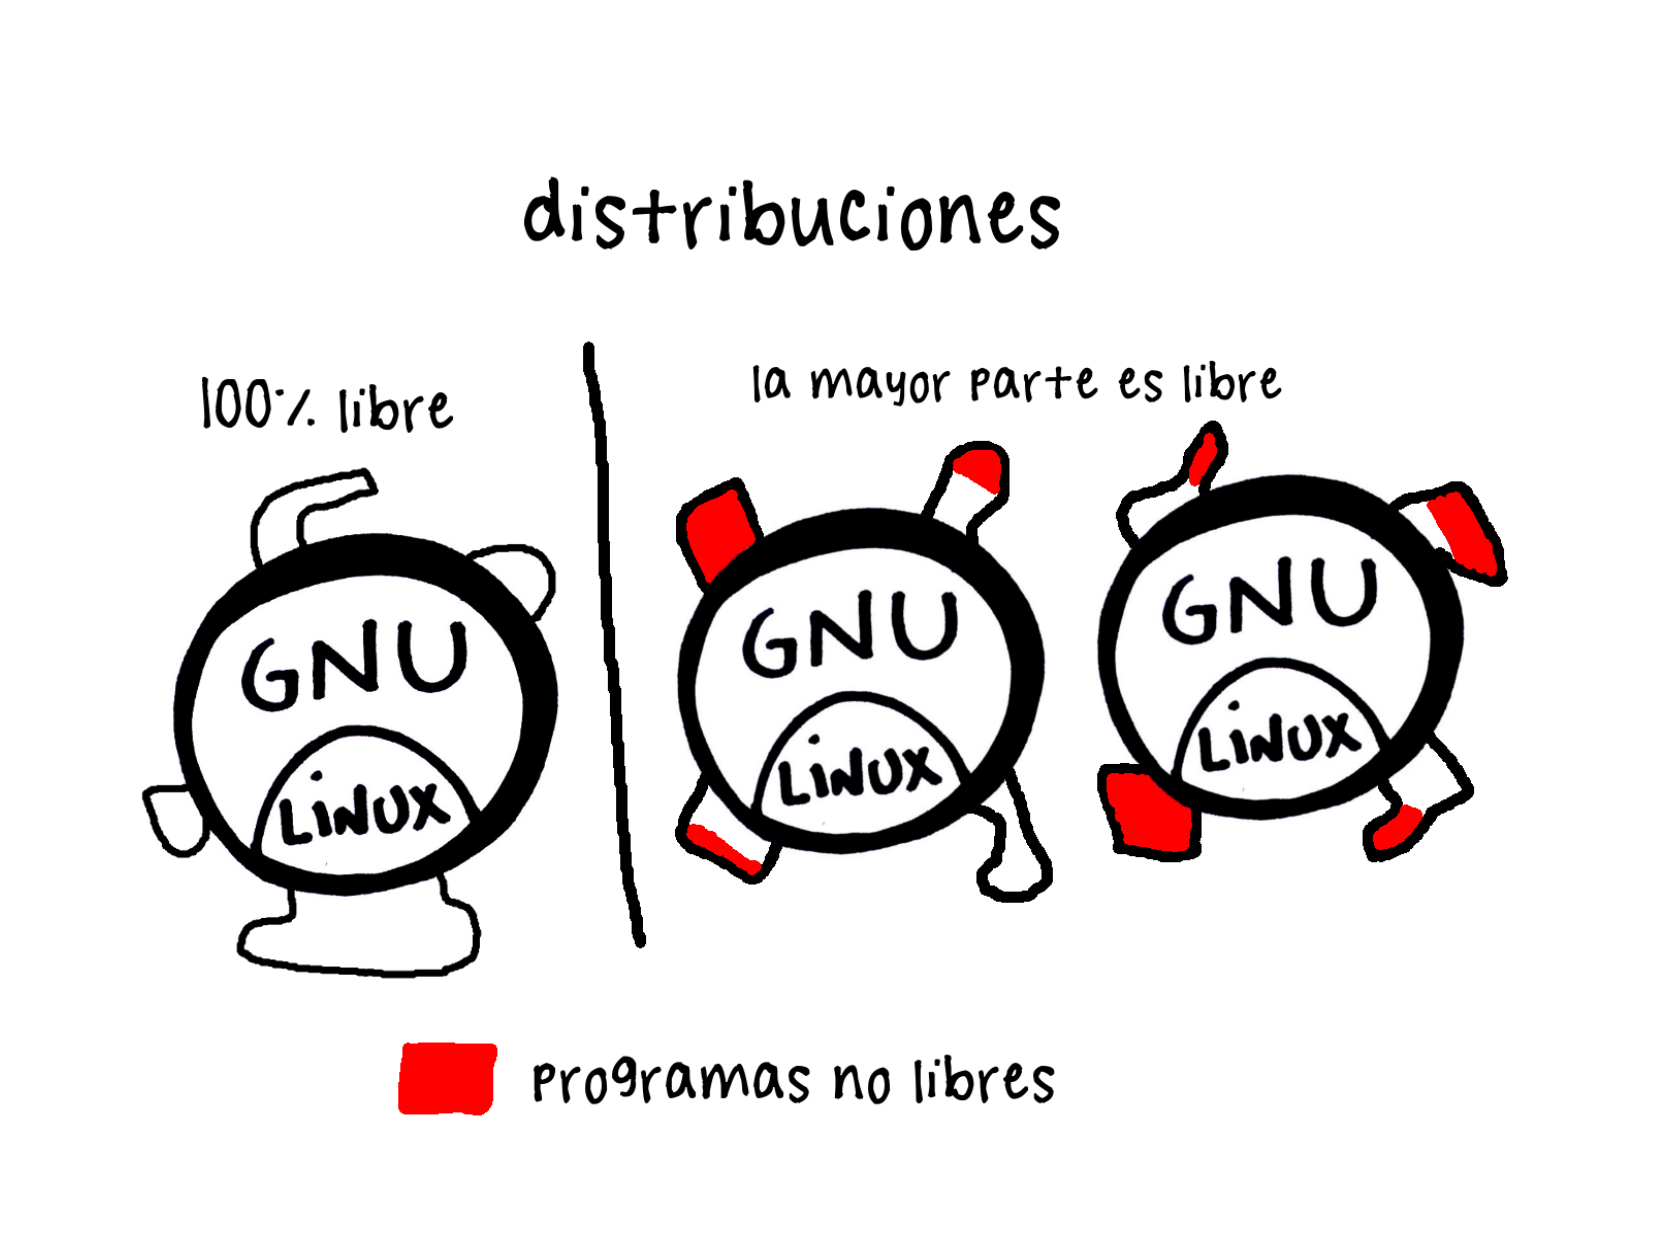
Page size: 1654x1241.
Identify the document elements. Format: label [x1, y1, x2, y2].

picture [70, 136, 1566, 1158]
